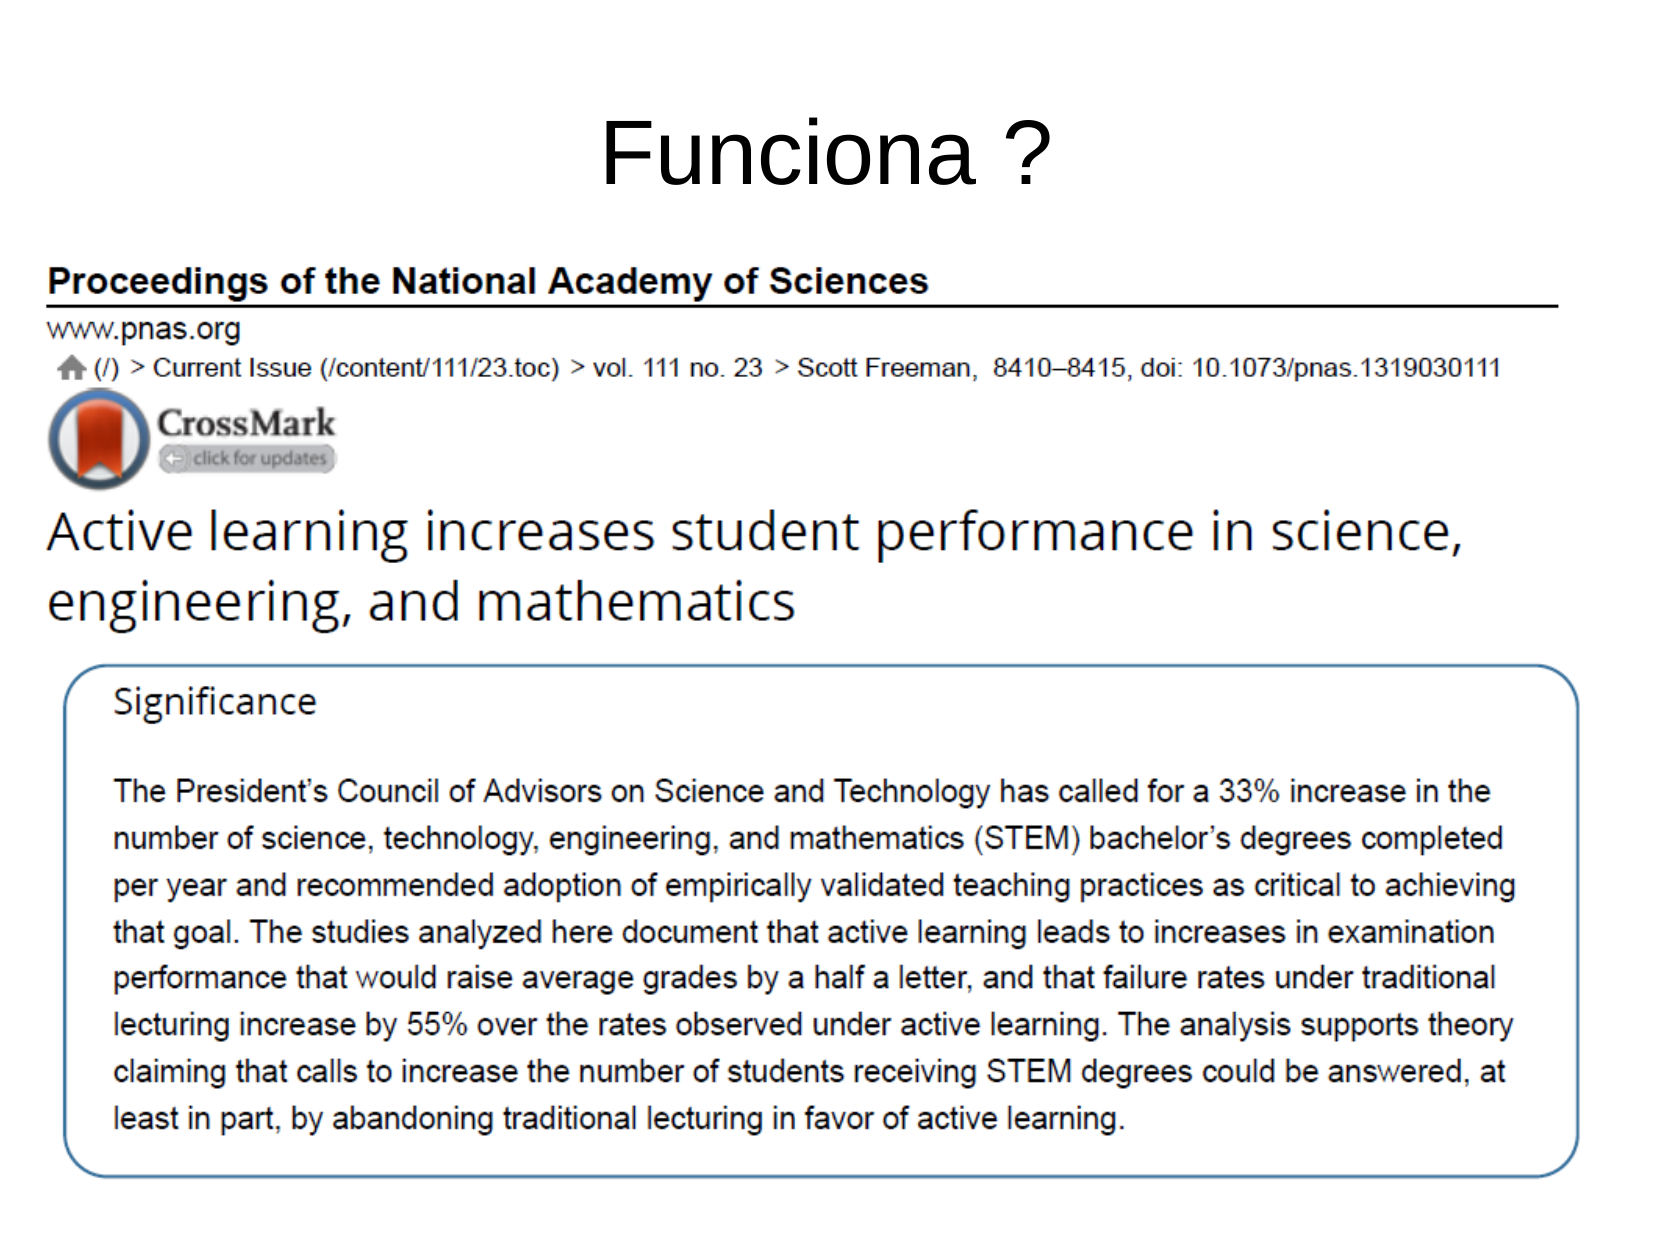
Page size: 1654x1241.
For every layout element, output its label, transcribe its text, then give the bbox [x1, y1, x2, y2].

picture [6, 244, 1654, 1217]
title Funciona ? [82, 49, 1571, 244]
